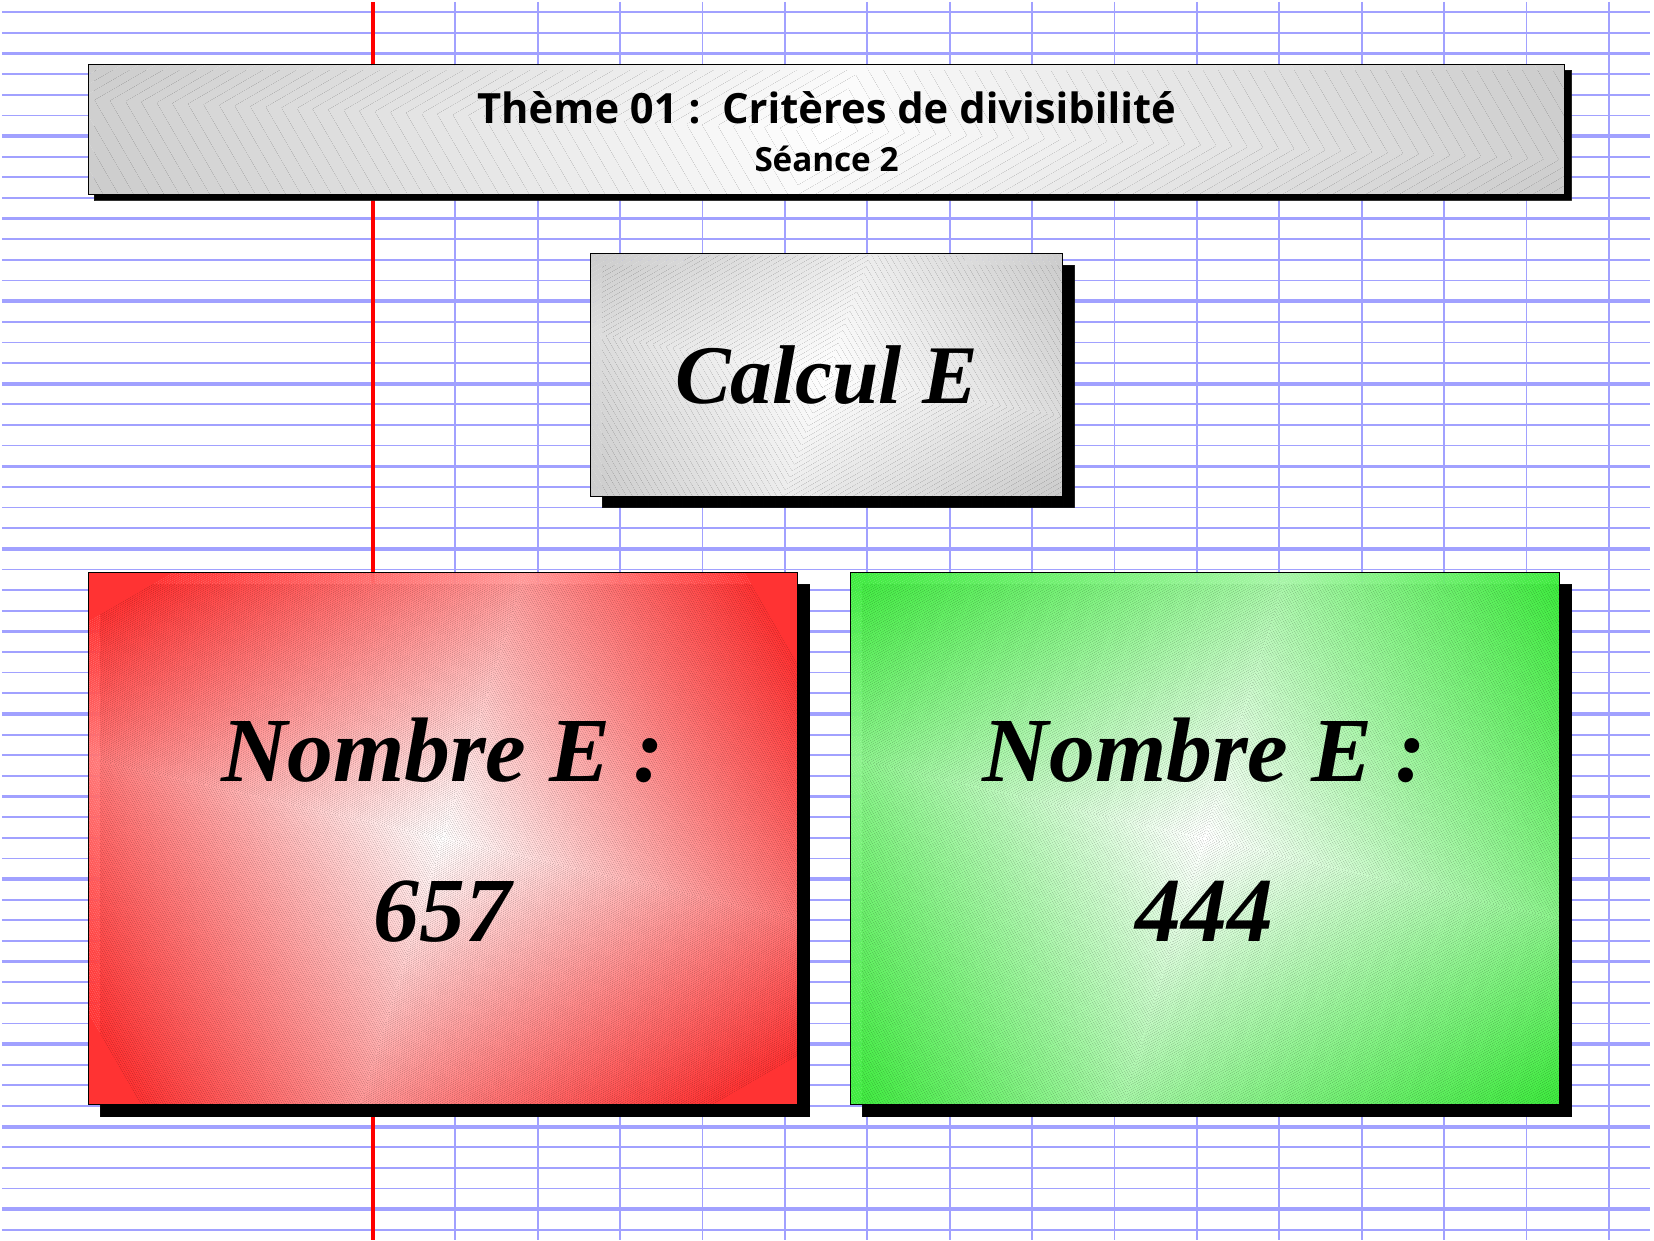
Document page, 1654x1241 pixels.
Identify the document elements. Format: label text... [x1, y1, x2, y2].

text_box Nombre E : 657 [88, 572, 798, 1105]
text_box Nombre E : 444 [850, 572, 1560, 1105]
text_box Calcul E [590, 253, 1063, 497]
text_box Thème 01 : Critères de divisibilité Séance 2 [88, 64, 1565, 195]
picture [0, 0, 1654, 1241]
